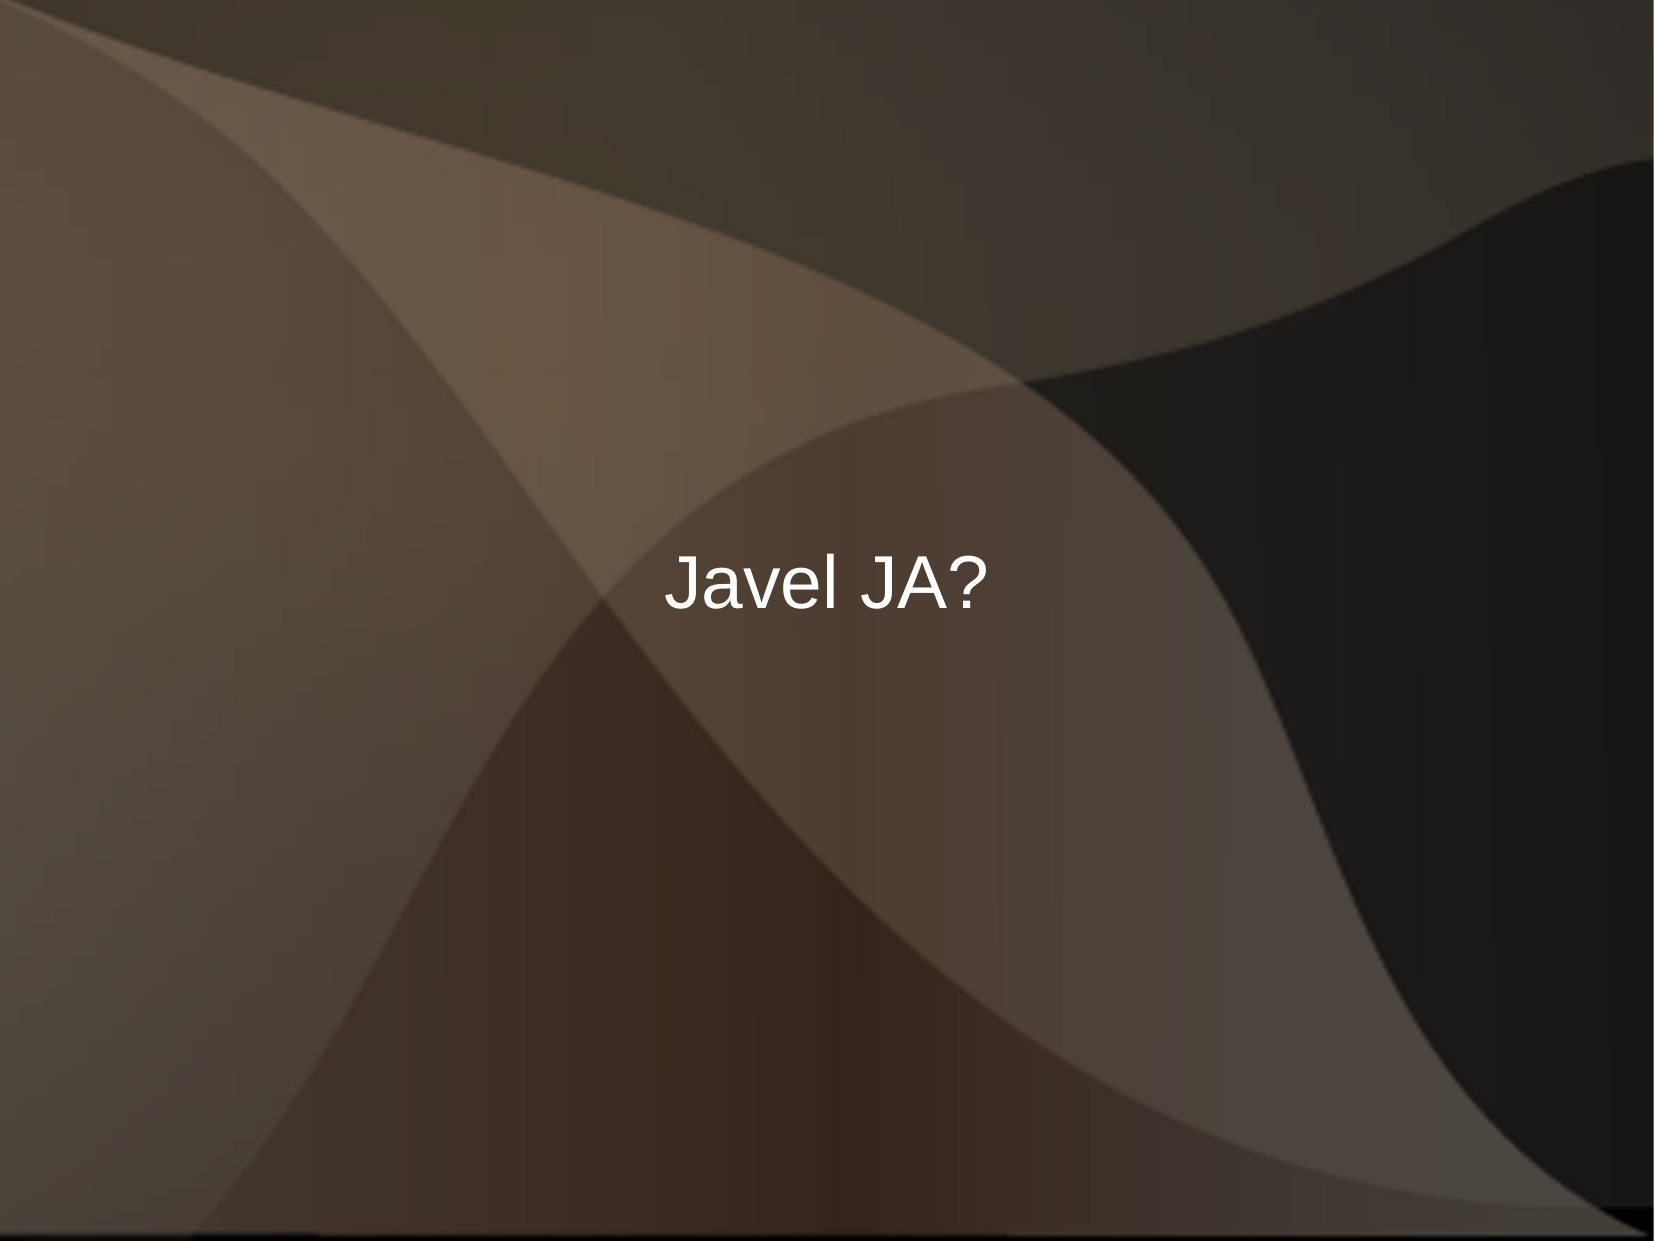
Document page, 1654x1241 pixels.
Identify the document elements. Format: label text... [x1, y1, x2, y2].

subtitle Javel JA? [82, 49, 1571, 1109]
